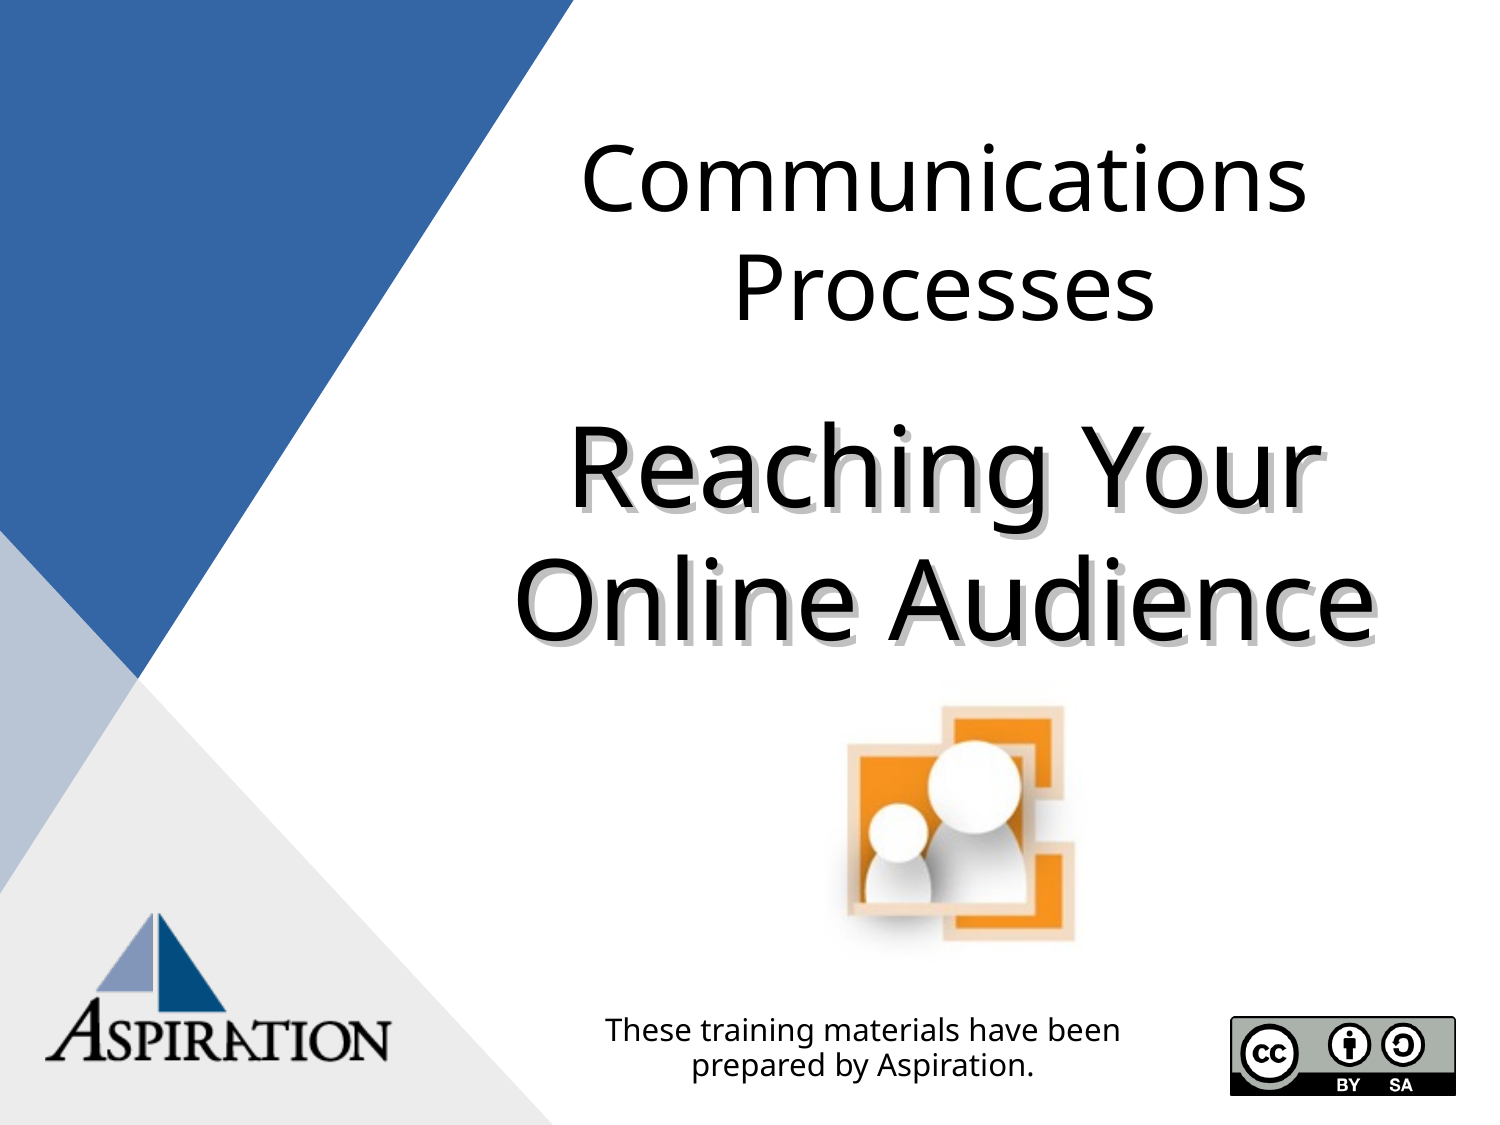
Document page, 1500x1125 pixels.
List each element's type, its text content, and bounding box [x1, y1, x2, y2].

picture [810, 678, 1113, 976]
list Reaching Your Online Audience [465, 399, 1425, 738]
title Communications Processes [465, 124, 1425, 343]
picture [1230, 1016, 1456, 1096]
picture [45, 913, 394, 1081]
text_box These training materials have been prepared by Aspiration. [497, 1005, 1173, 1092]
